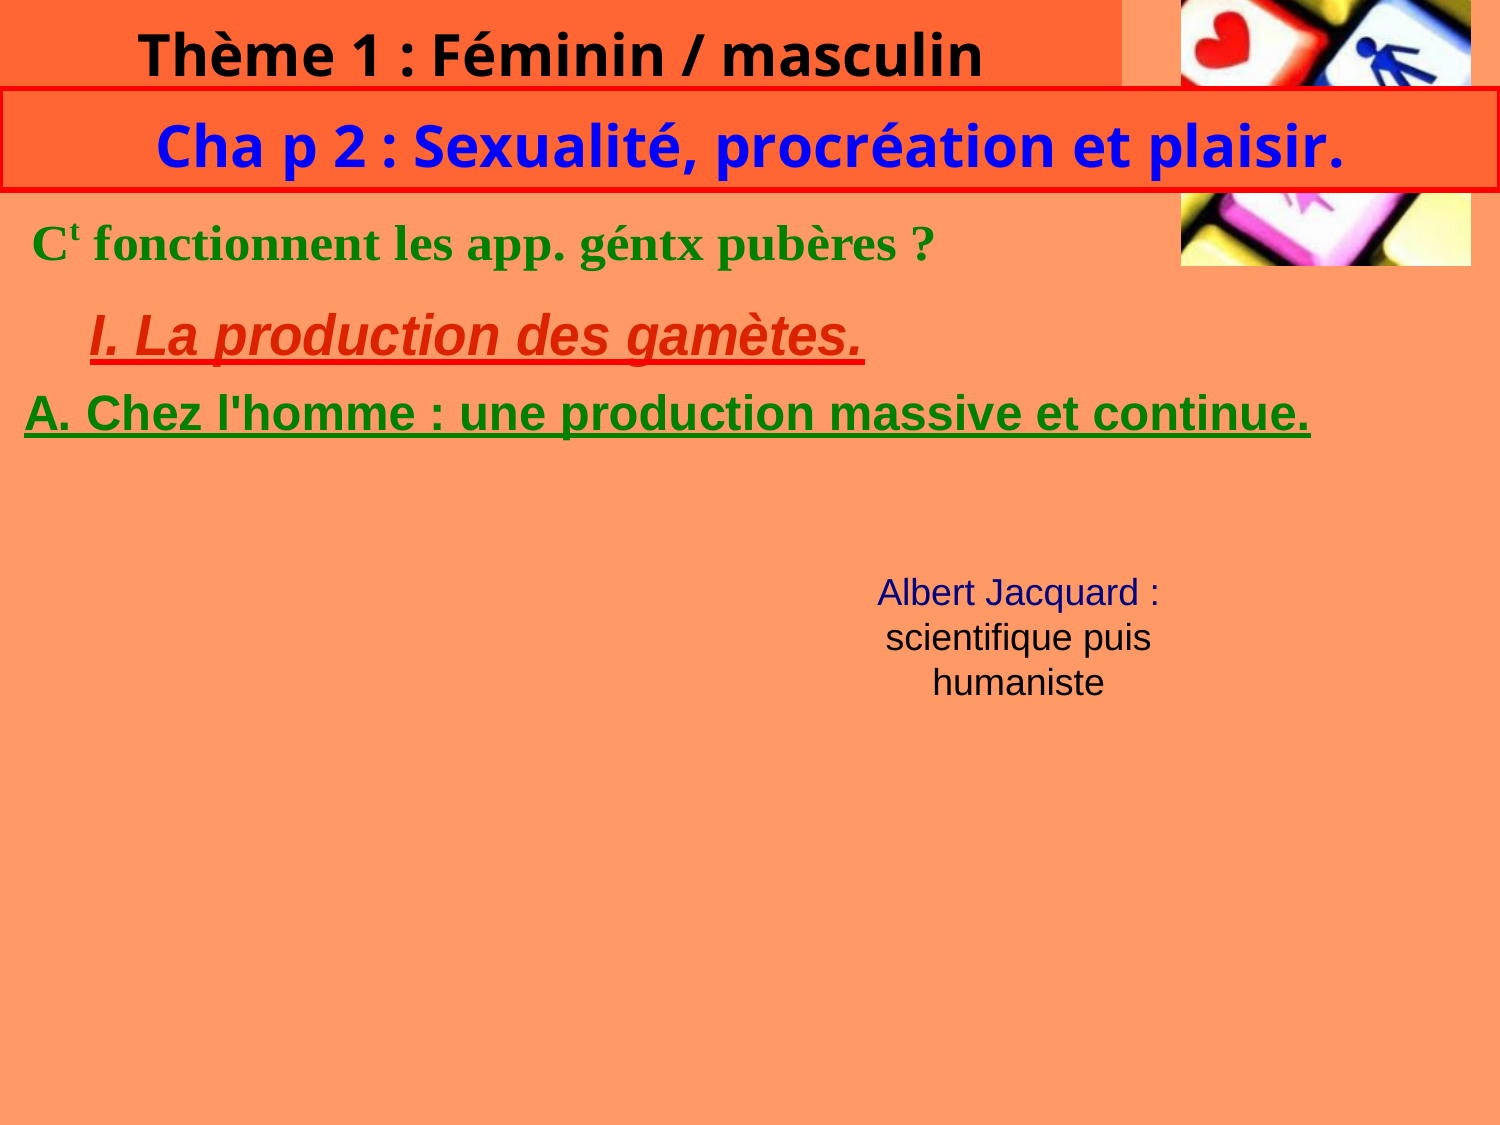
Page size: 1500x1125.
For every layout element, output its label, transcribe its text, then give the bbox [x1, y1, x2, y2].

chart [29, 213, 1388, 278]
picture [1181, 191, 1471, 266]
text_box Cha p 2 : Sexualité, procréation et plaisir. [0, 88, 1500, 191]
text_box Albert Jacquard : scientifique puis humaniste [797, 561, 1241, 711]
chart [22, 383, 1500, 498]
text_box Thème 1 : Féminin / masculin [0, 0, 1122, 88]
picture [1181, 0, 1471, 88]
chart [88, 301, 1034, 367]
